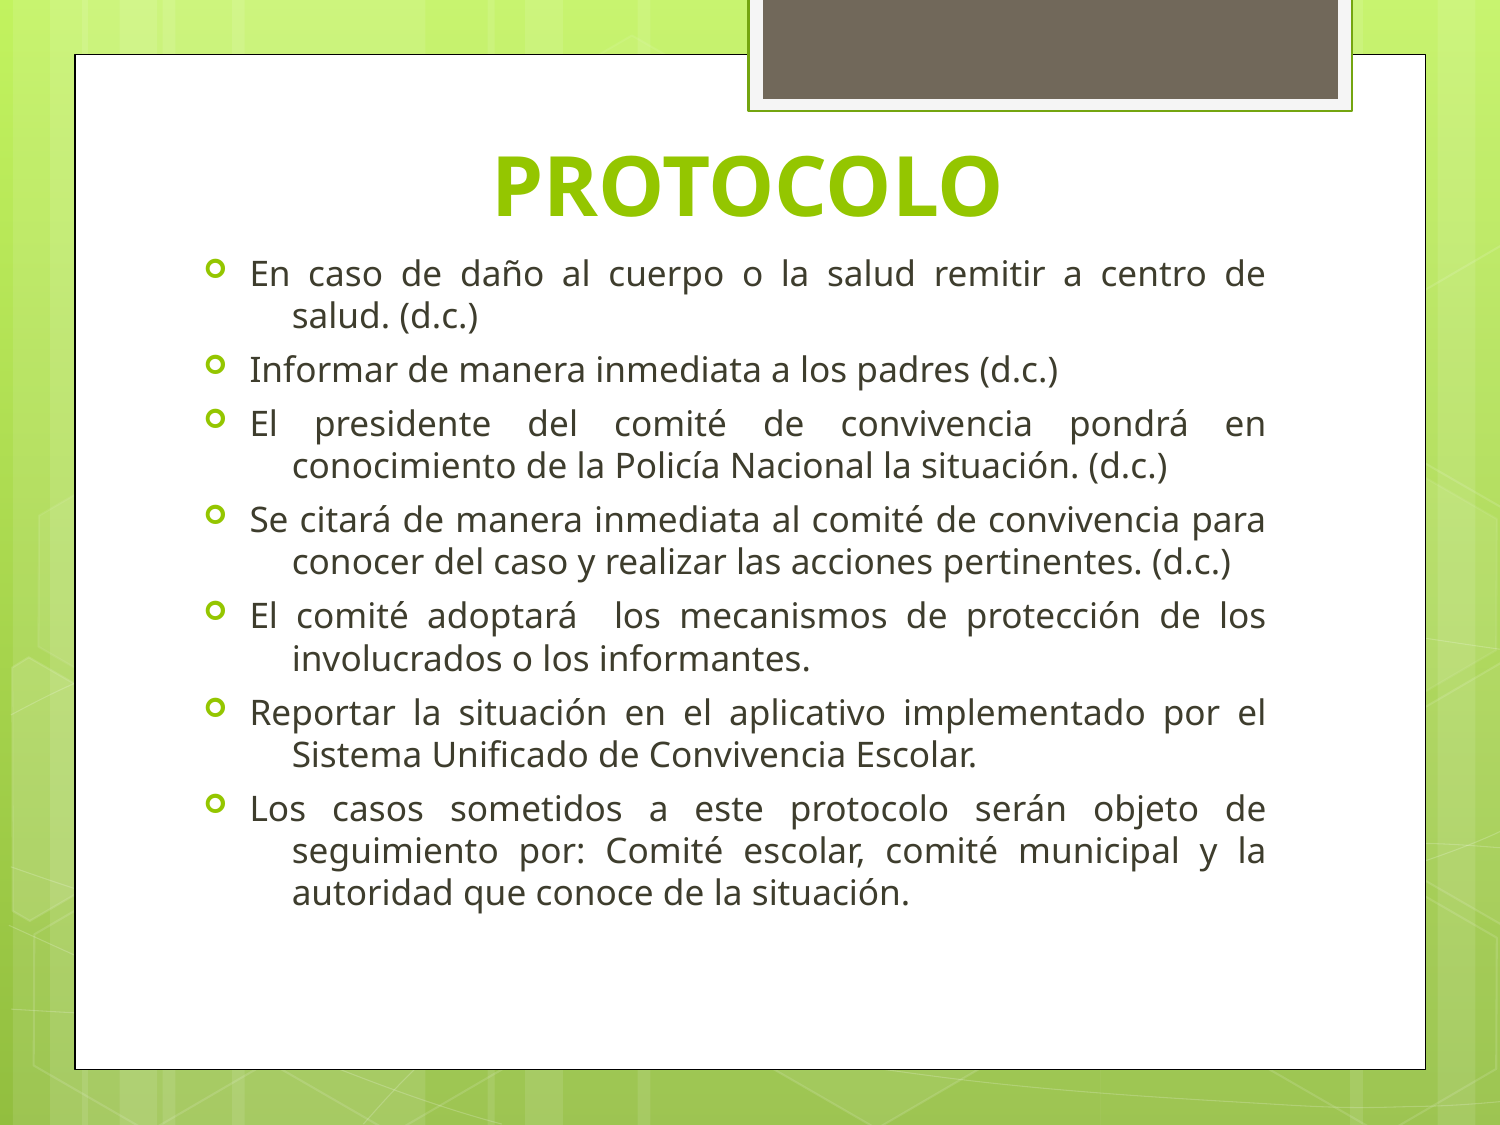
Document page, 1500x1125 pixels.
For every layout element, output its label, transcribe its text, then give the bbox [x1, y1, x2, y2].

title PROTOCOLO [171, 125, 1324, 236]
list En caso de daño al cuerpo o la salud remitir a centro de salud. (d.c.) Informar de manera inmediata a los padres (d.c.) El presidente del comité de convivencia pondrá en conocimiento de la Policía Nacional la situación. (d.c.) Se citará de manera inmediata al comité de convivencia para conocer del caso y realizar las acciones pertinentes. (d.c.) El comité adoptará los mecanismos de protección de los involucrados o los informantes. Reportar la situación en el aplicativo implementado por el Sistema Unificado de Convivencia Escolar. Los casos sometidos a este protocolo serán objeto de seguimiento por: Comité escolar, comité municipal y la autoridad que conoce de la situación. [171, 243, 1283, 957]
